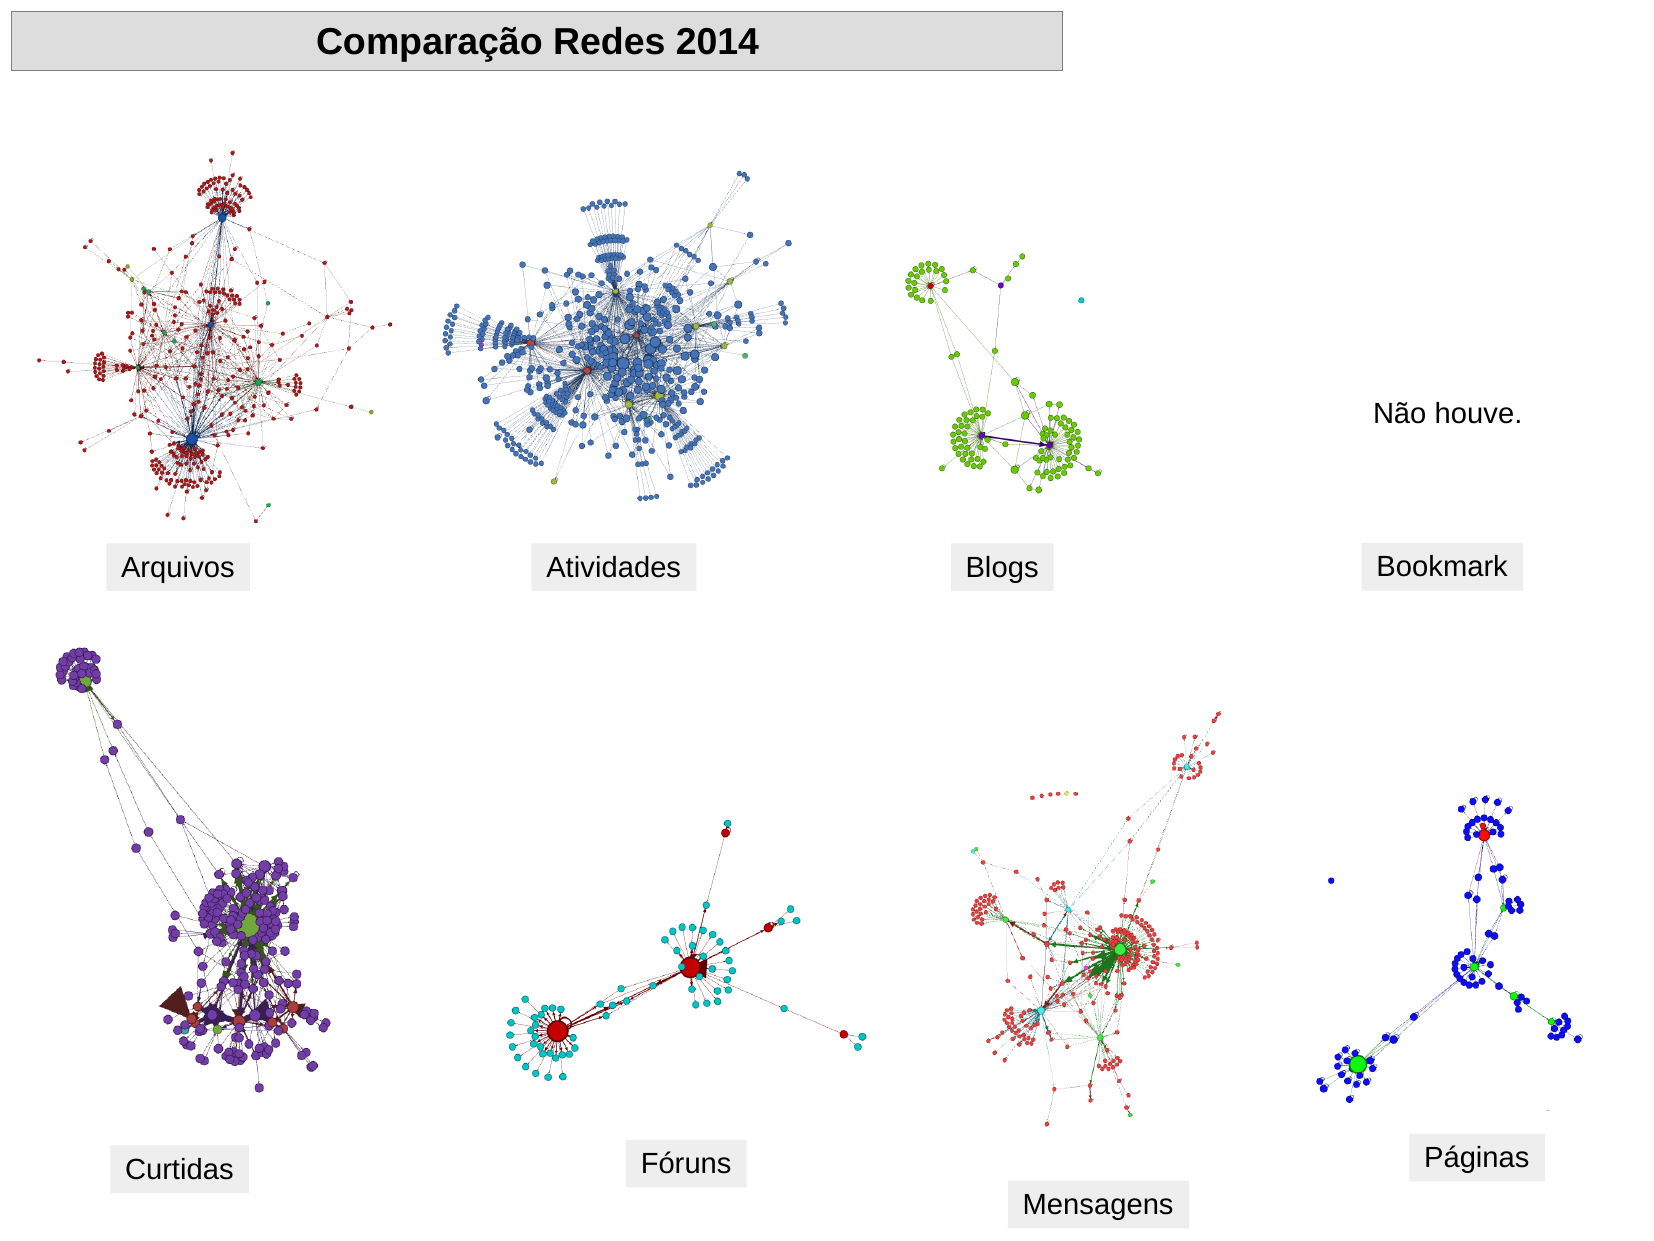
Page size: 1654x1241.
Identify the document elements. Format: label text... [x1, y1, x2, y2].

picture [21, 141, 402, 532]
picture [1298, 779, 1595, 1111]
text_box Bookmark [1361, 542, 1524, 591]
text_box Mensagens [1007, 1180, 1189, 1229]
text_box Comparação Redes 2014 [11, 11, 1063, 71]
picture [35, 637, 337, 1099]
picture [425, 165, 820, 508]
text_box Páginas [1409, 1133, 1545, 1182]
text_box Curtidas [110, 1145, 249, 1193]
text_box Atividades [531, 543, 696, 591]
text_box Fóruns [625, 1139, 747, 1188]
text_box Arquivos [106, 543, 250, 591]
text_box Não houve. [1358, 389, 1538, 438]
picture [945, 696, 1241, 1134]
picture [484, 818, 875, 1087]
text_box Blogs [950, 543, 1054, 591]
picture [897, 247, 1107, 497]
